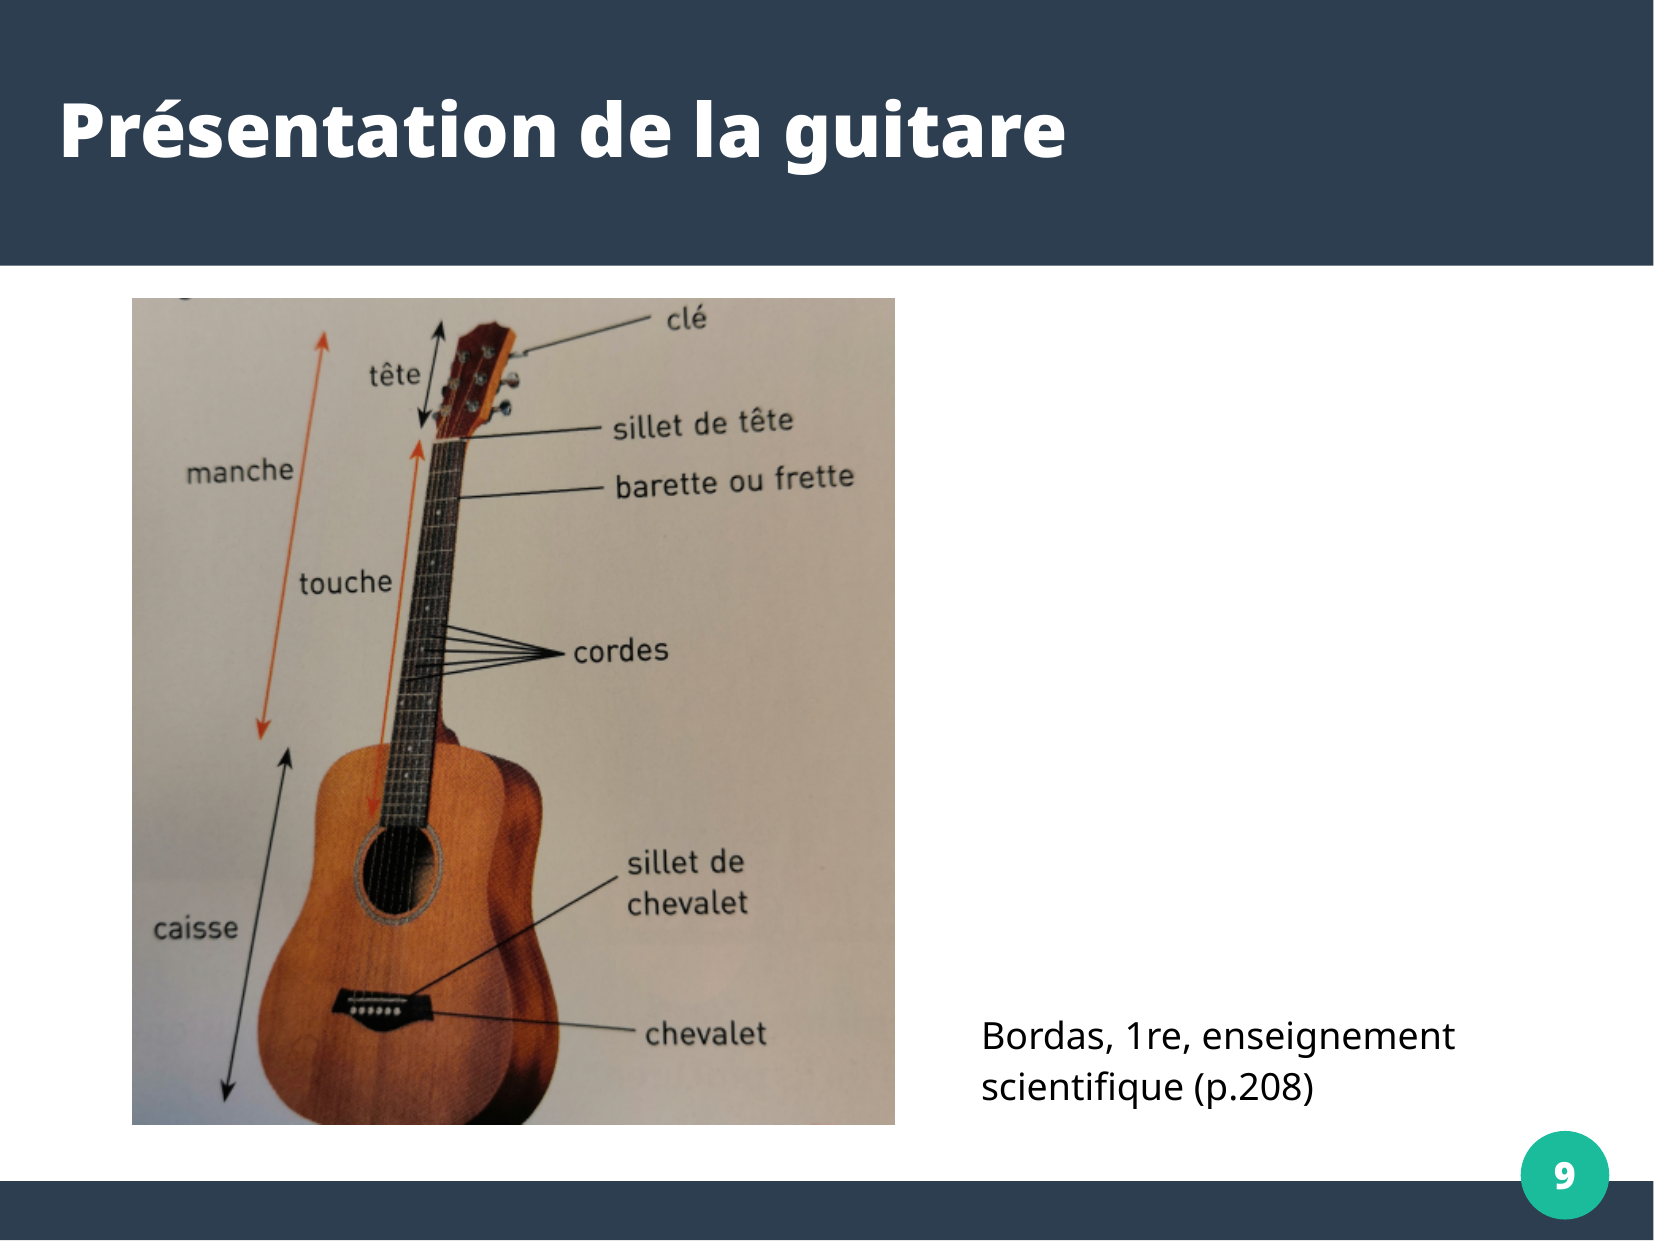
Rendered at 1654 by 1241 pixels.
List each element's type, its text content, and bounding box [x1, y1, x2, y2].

title Présentation de la guitare [59, 49, 1595, 207]
text_box Bordas, 1re, enseignement scientifique (p.208) [966, 1002, 1627, 1105]
picture [132, 298, 895, 1126]
